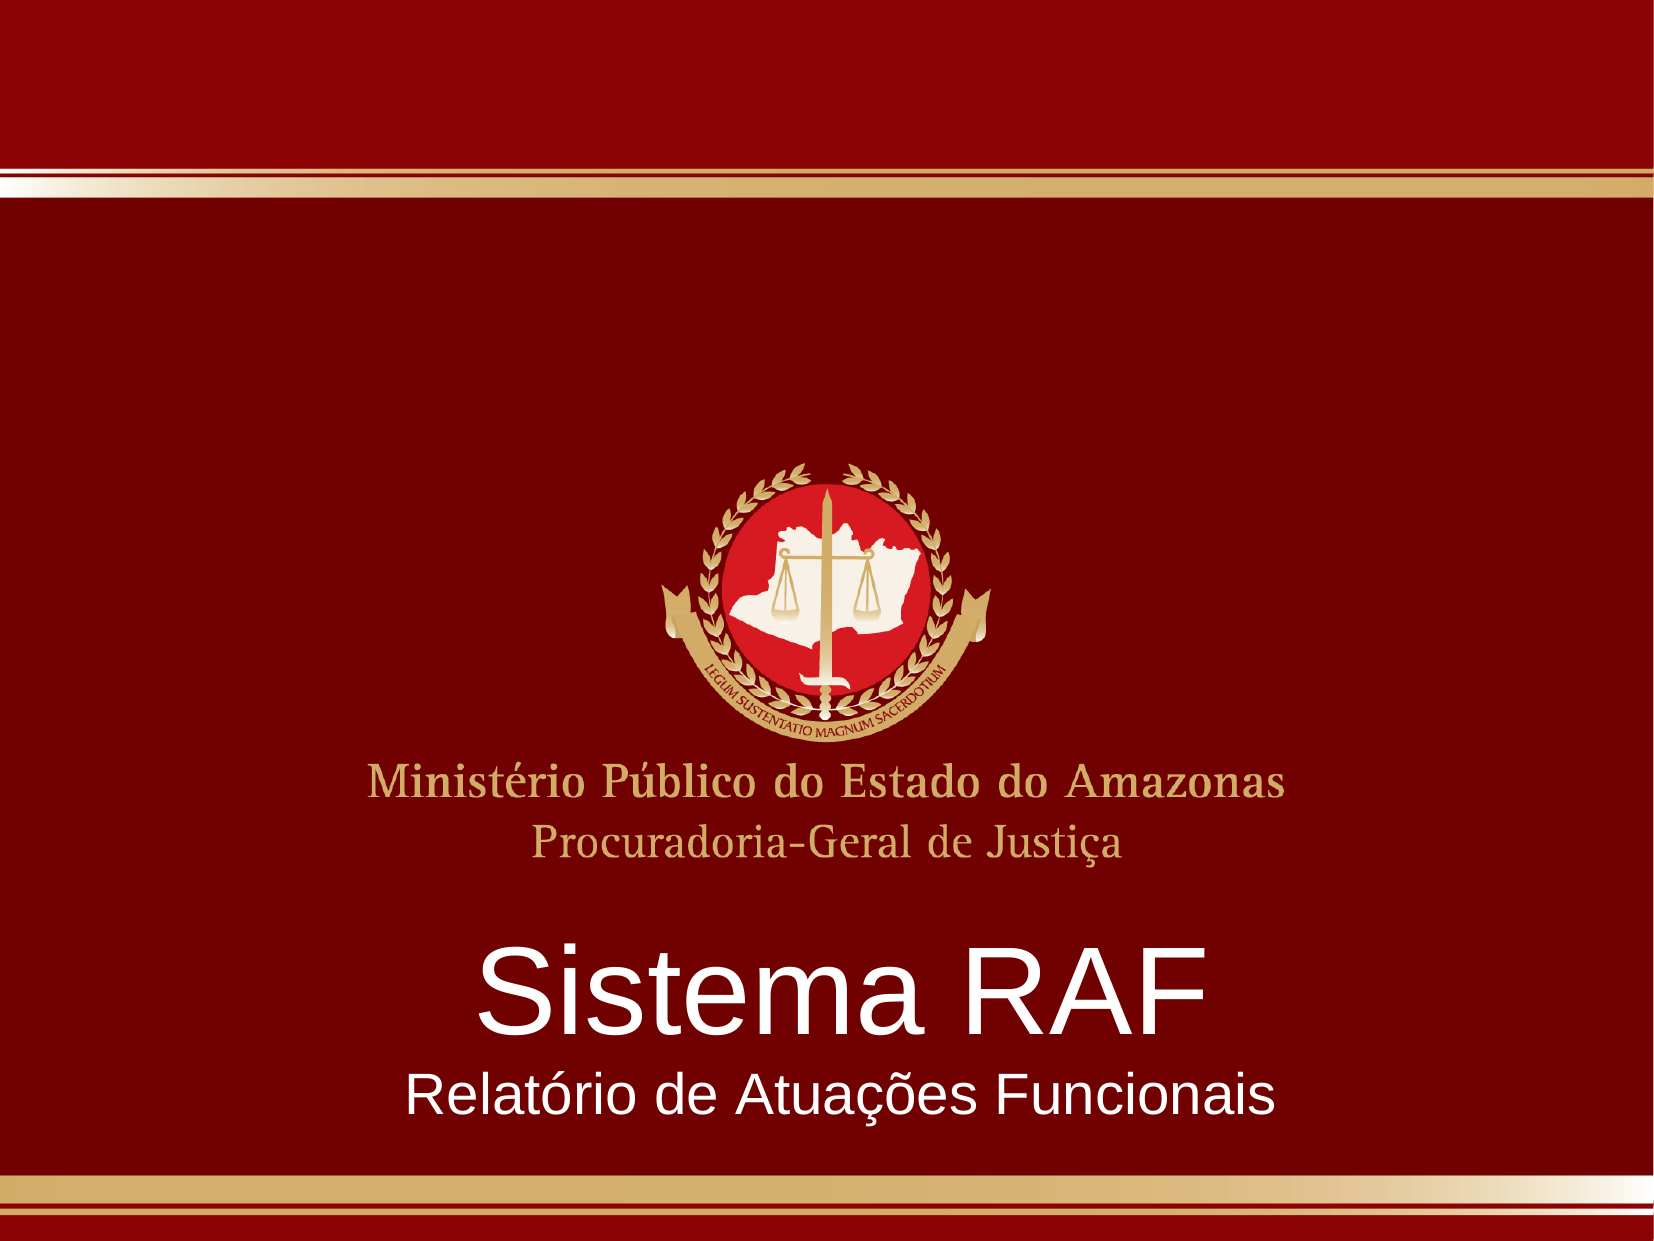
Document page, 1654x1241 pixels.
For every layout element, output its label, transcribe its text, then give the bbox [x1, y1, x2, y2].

text_box Sistema RAF Relatório de Atuações Funcionais [147, 915, 1536, 1121]
picture [0, 0, 1654, 1241]
